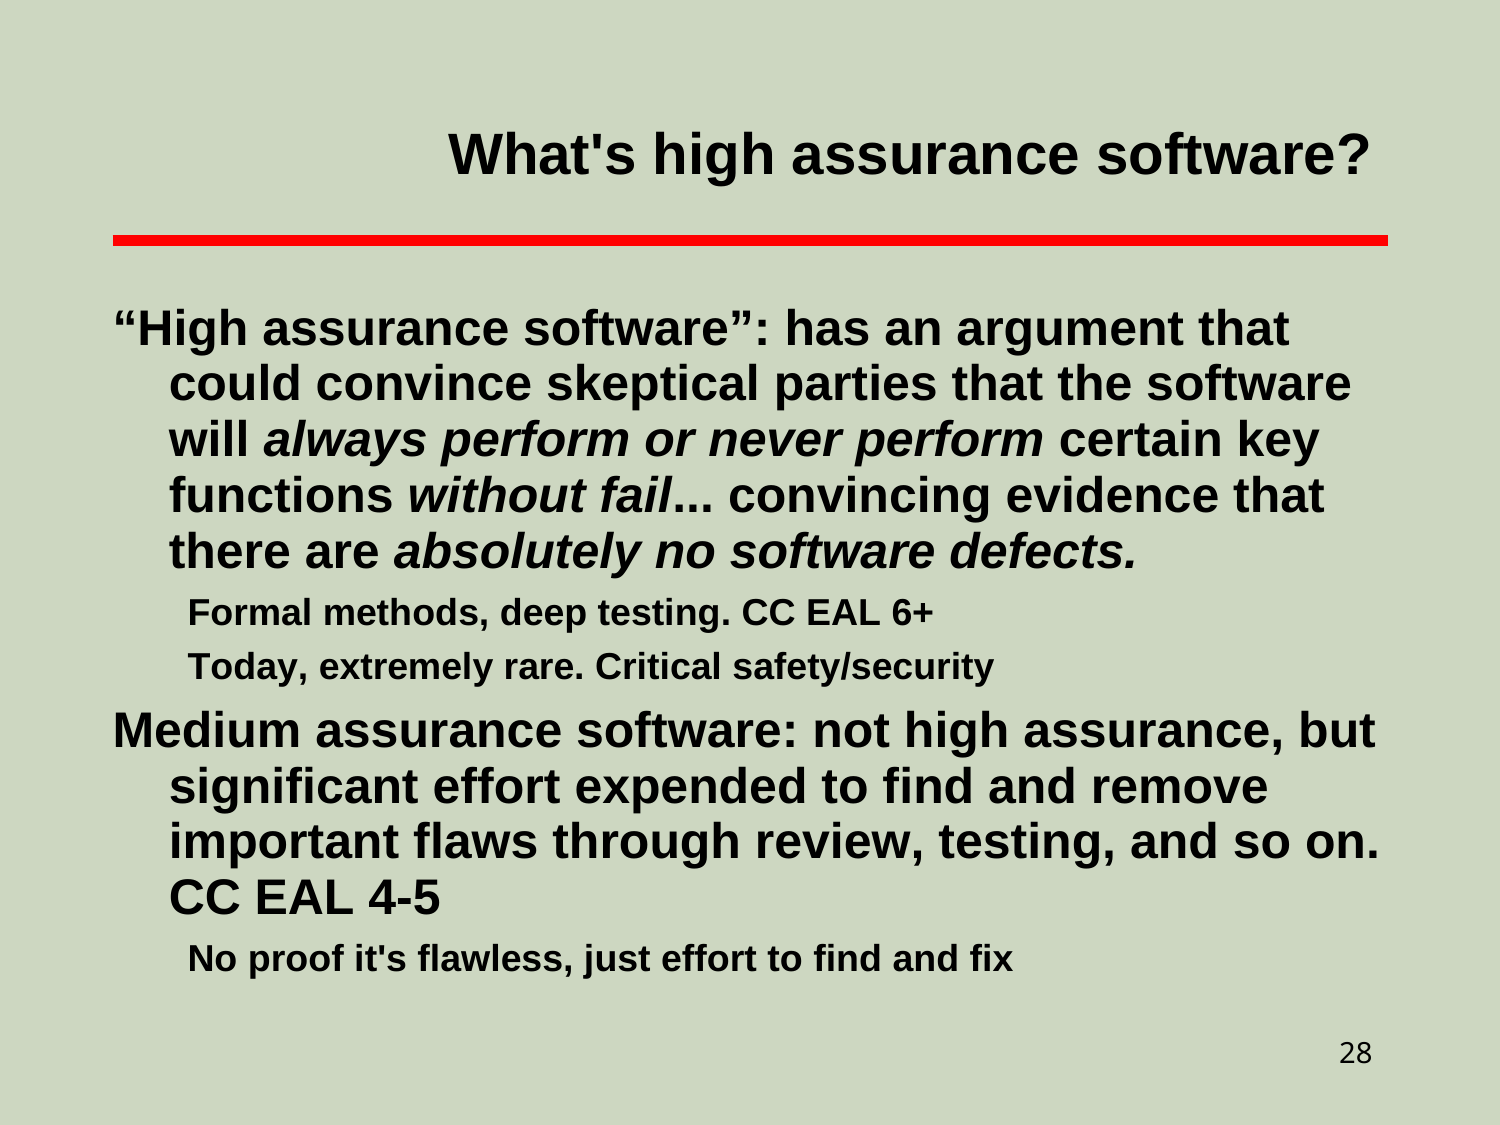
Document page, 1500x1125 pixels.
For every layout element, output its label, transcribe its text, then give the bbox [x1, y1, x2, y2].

list “High assurance software”: has an argument that could convince skeptical parties that the software will always perform or never perform certain key functions without fail... convincing evidence that there are absolutely no software defects. Formal methods, deep testing. CC EAL 6+ Today, extremely rare. Critical safety/security Medium assurance software: not high assurance, but significant effort expended to find and remove important flaws through review, testing, and so on. CC EAL 4-5 No proof it's flawless, just effort to find and fix [112, 299, 1388, 1001]
title What's high assurance software? [337, 85, 1388, 224]
